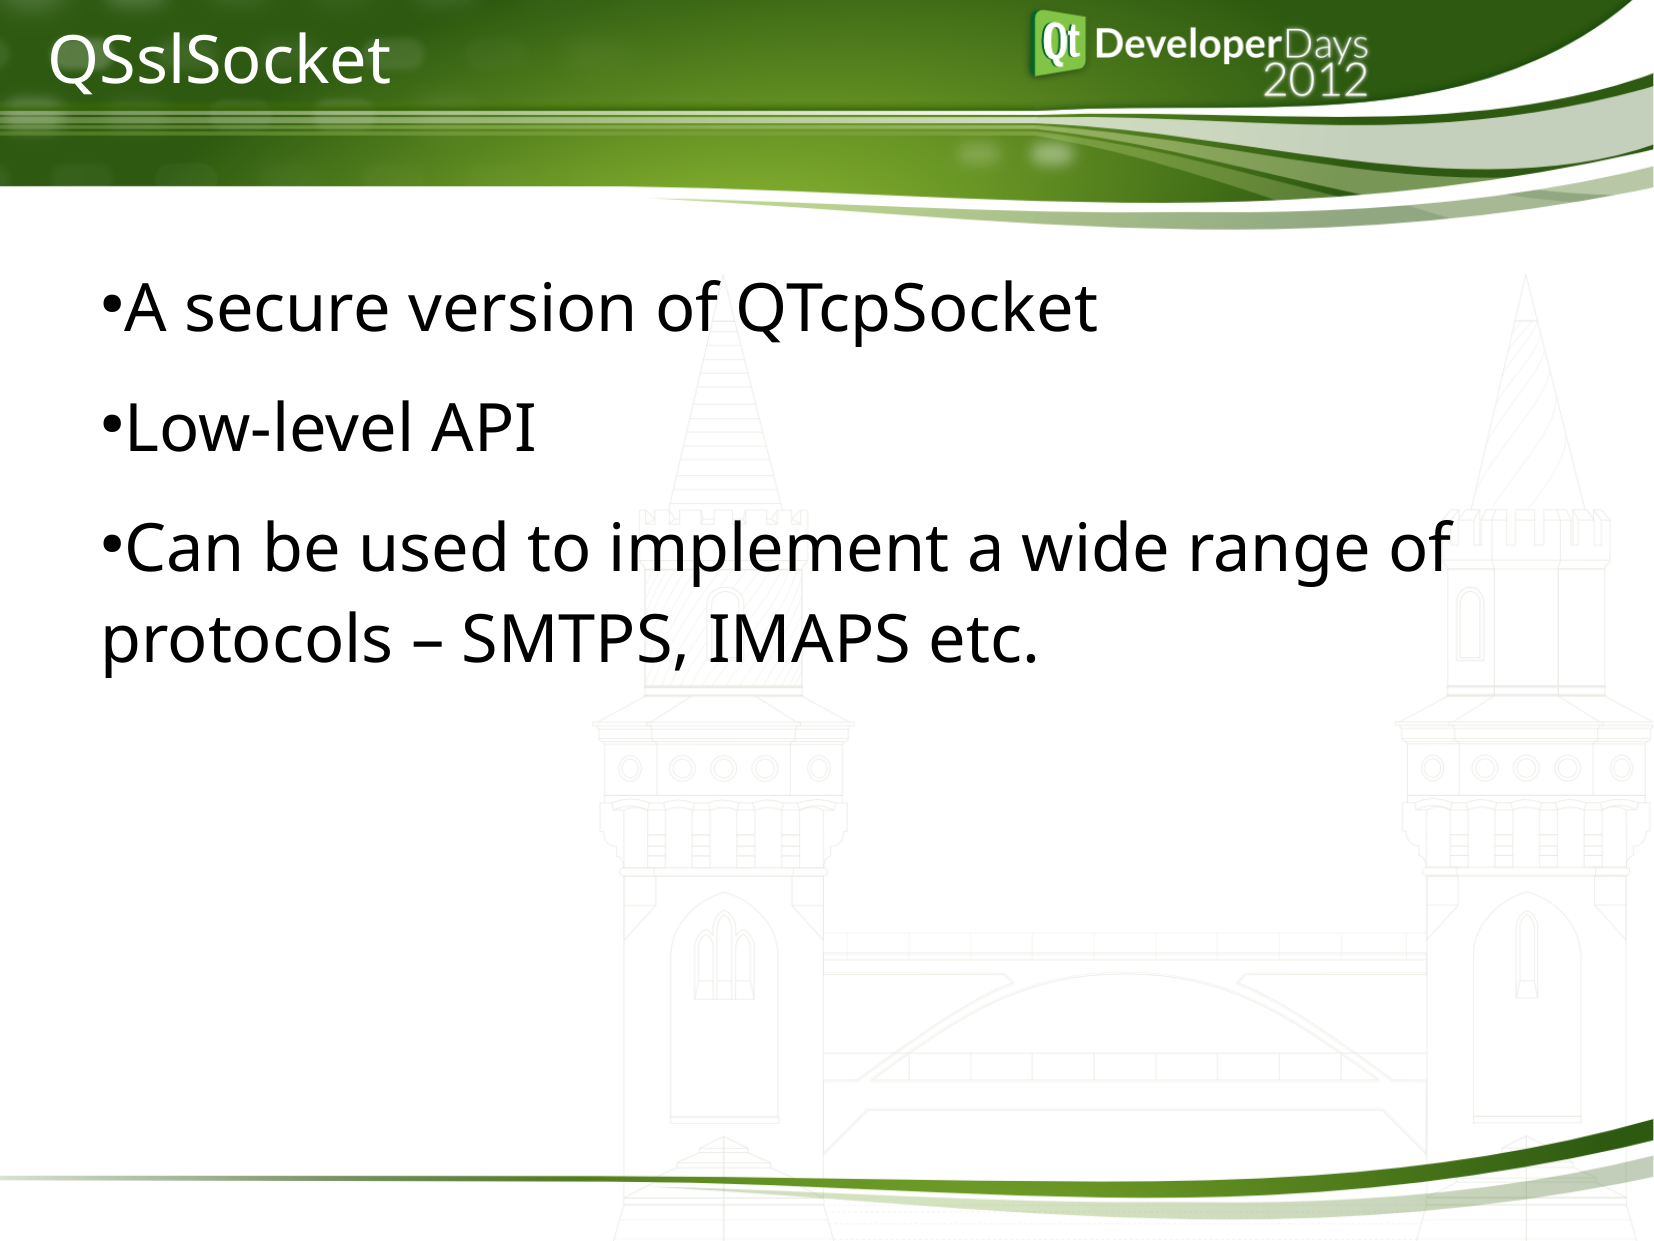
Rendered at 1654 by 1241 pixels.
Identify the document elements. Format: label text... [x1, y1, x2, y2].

list A secure version of QTcpSocket Low-level API Can be used to implement a wide range of protocols – SMTPS, IMAPS etc. [82, 259, 1538, 1079]
title QSslSocket [47, 11, 1028, 178]
picture [0, 0, 1654, 1241]
